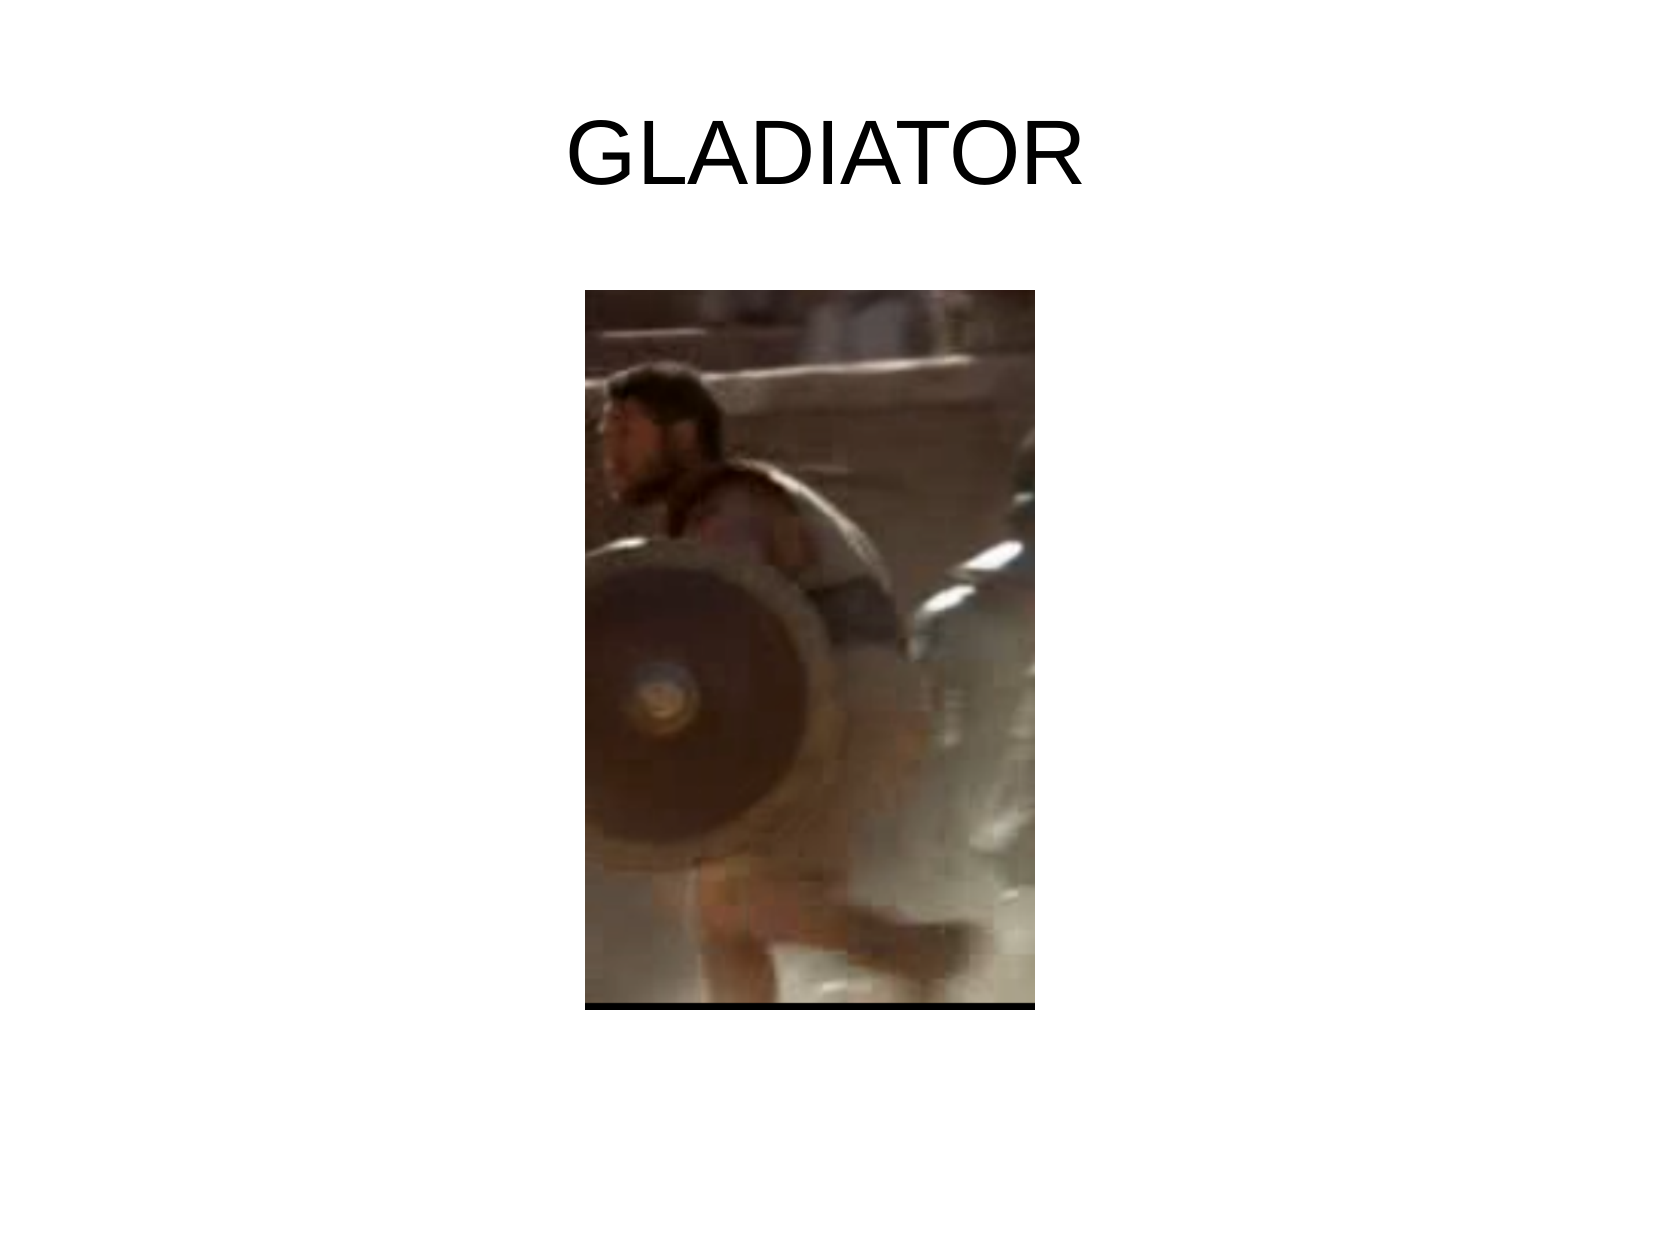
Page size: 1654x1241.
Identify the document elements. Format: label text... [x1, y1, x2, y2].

picture [585, 290, 1035, 1010]
title GLADIATOR [82, 49, 1571, 257]
